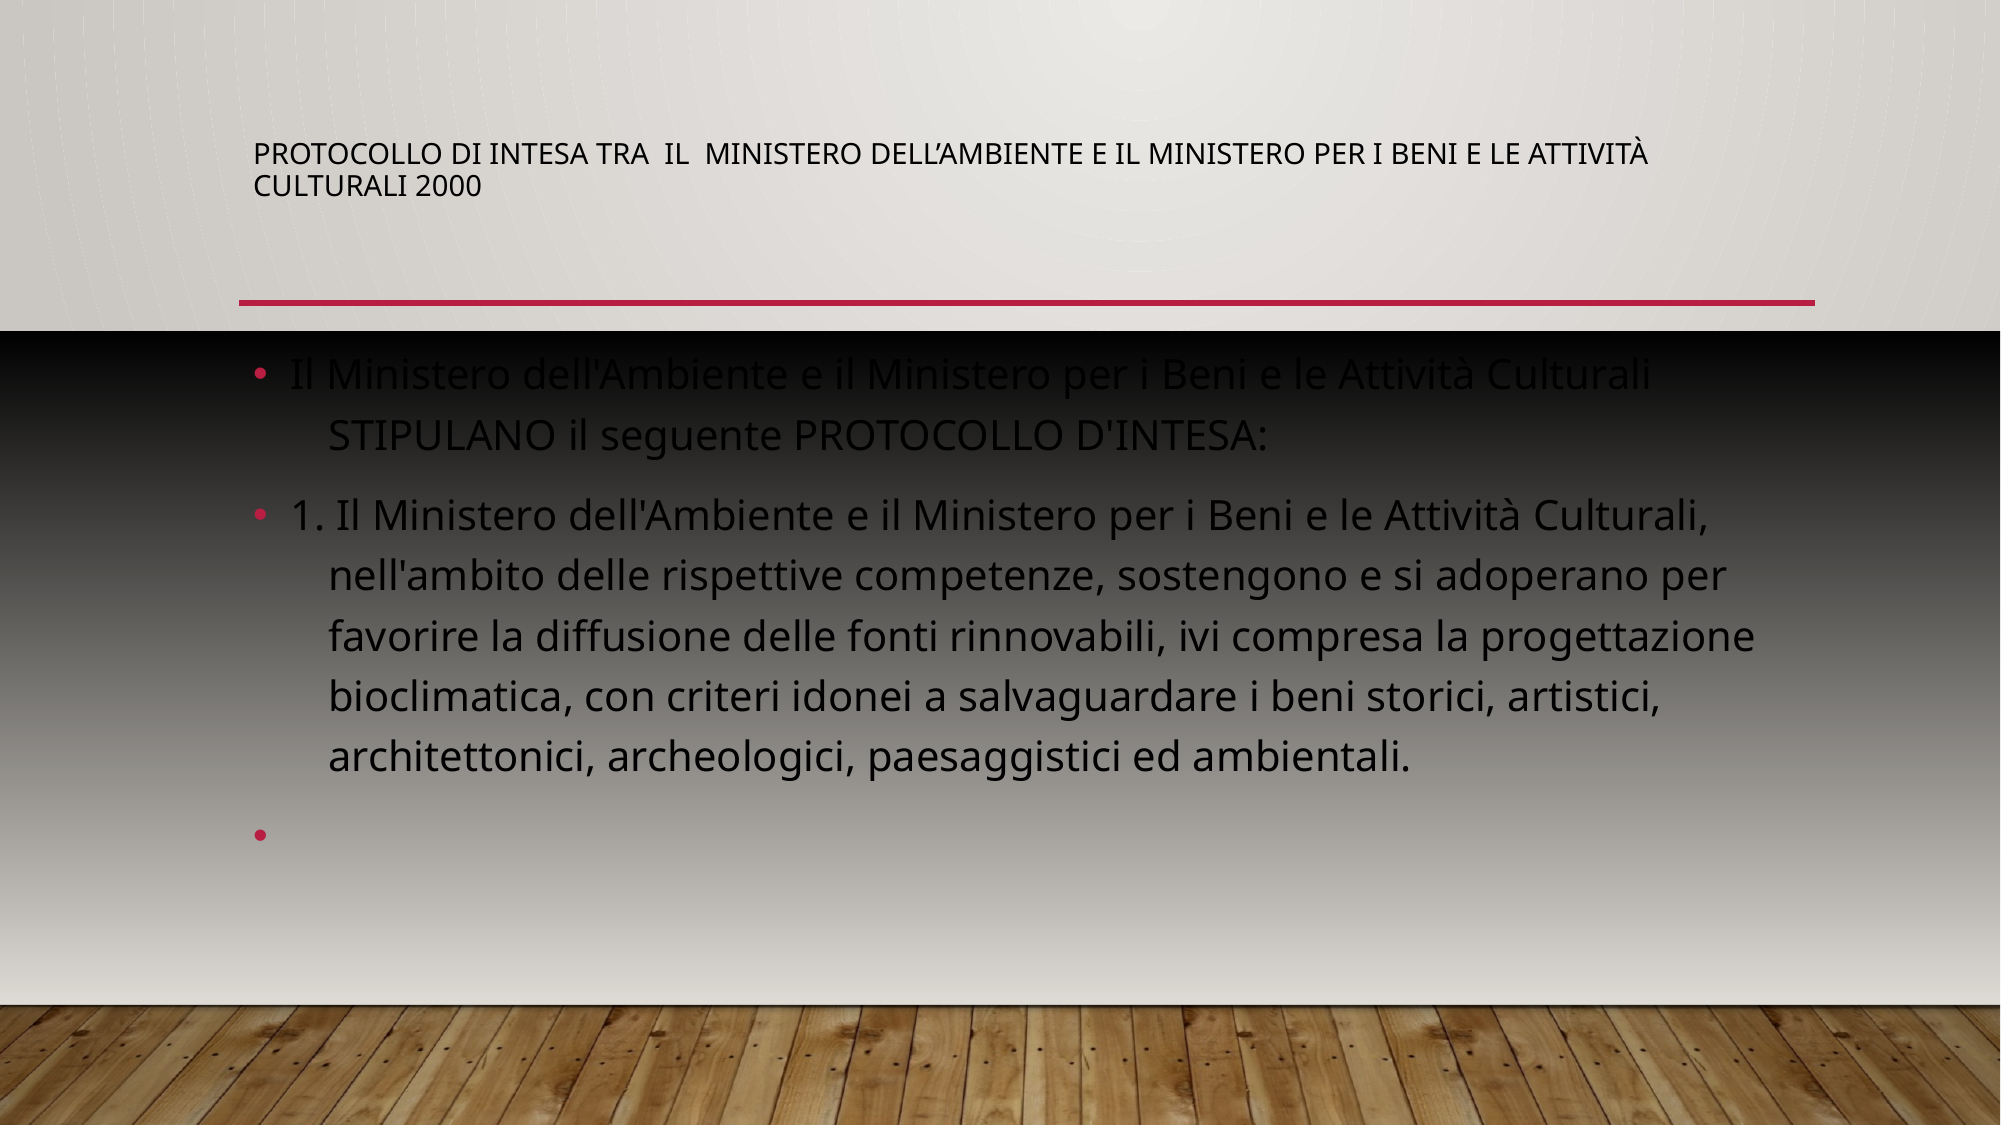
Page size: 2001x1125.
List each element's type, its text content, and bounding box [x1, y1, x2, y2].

list Il Ministero dell'Ambiente e il Ministero per i Beni e le Attività Culturali STIPULANO il seguente PROTOCOLLO D'INTESA: 1. Il Ministero dell'Ambiente e il Ministero per i Beni e le Attività Culturali, nell'ambito delle rispettive competenze, sostengono e si adoperano per favorire la diffusione delle fonti rinnovabili, ivi compresa la progettazione bioclimatica, con criteri idonei a salvaguardare i beni storici, artistici, architettonici, archeologici, paesaggistici ed ambientali. [238, 330, 1814, 897]
title Protocollo di Intesa tra il Ministero dell’Ambiente e il Ministero per i Beni e le Attività Culturali 2000 [238, 131, 1814, 305]
